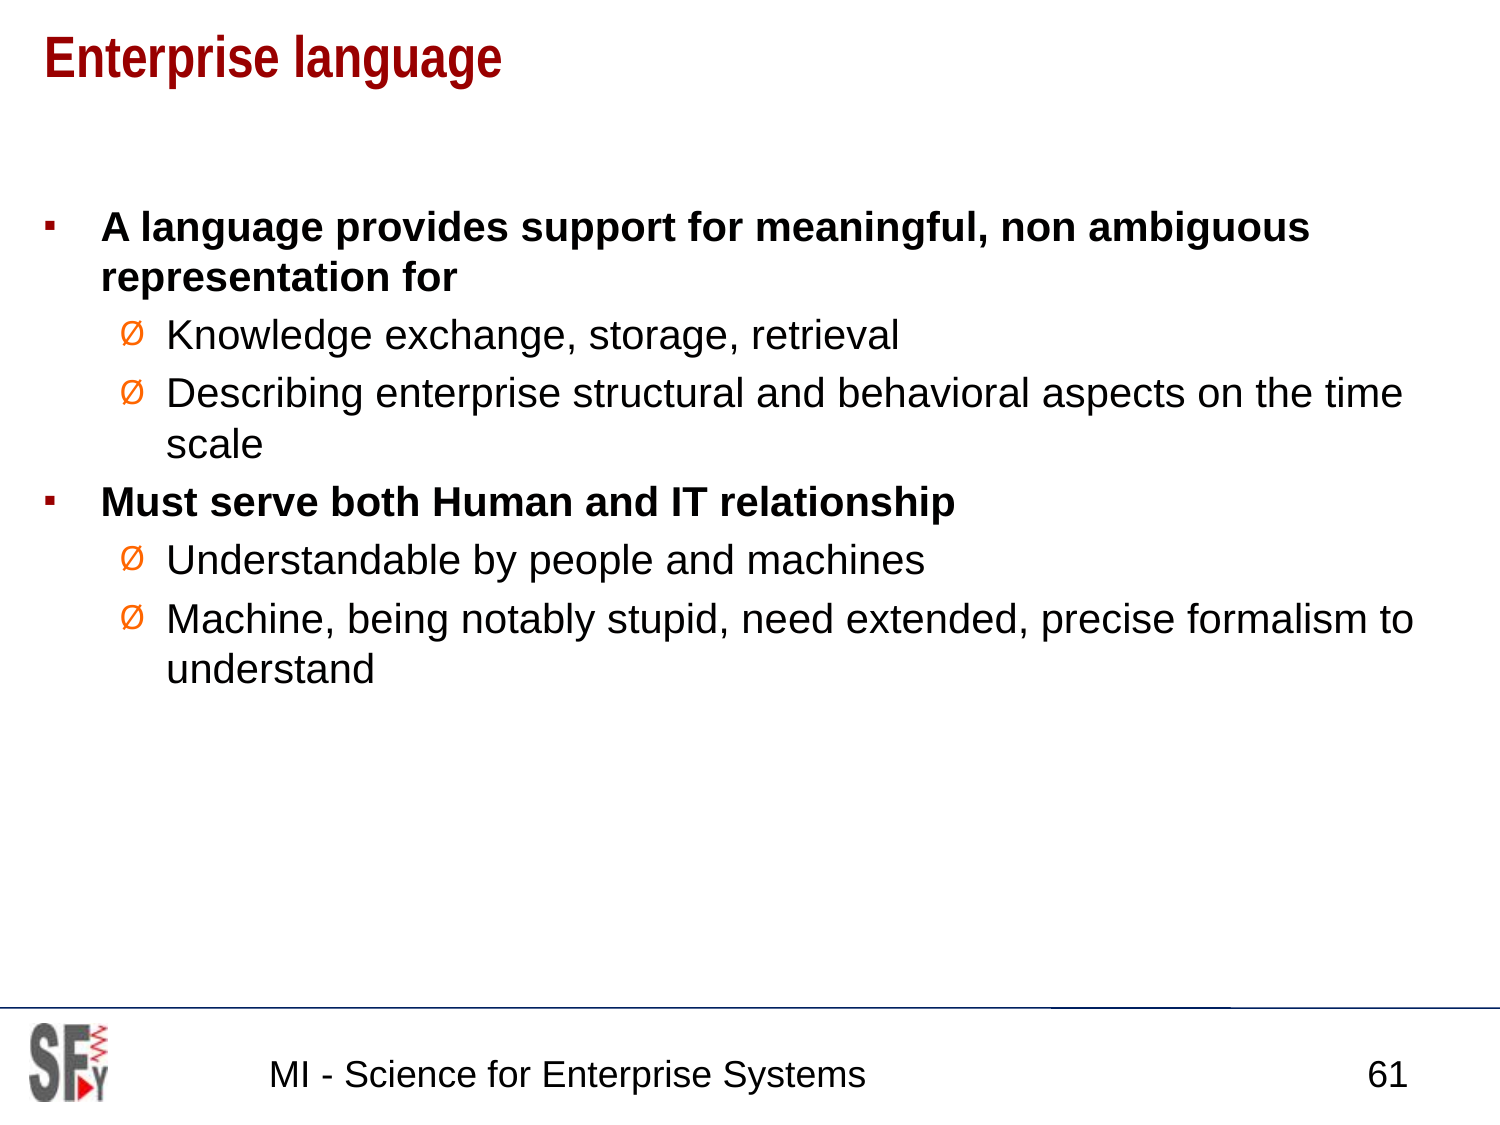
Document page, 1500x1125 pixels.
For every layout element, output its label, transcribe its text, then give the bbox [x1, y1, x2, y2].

slide_number <numéro> [1352, 1034, 1490, 1103]
list A language provides support for meaningful, non ambiguous representation for Knowledge exchange, storage, retrieval Describing enterprise structural and behavioral aspects on the time scale Must serve both Human and IT relationship Understandable by people and machines Machine, being notably stupid, need extended, precise formalism to understand [29, 184, 1471, 988]
footer MI - Science for Enterprise Systems [253, 1034, 1336, 1103]
title Enterprise language [29, 12, 1471, 138]
picture [29, 1023, 108, 1102]
